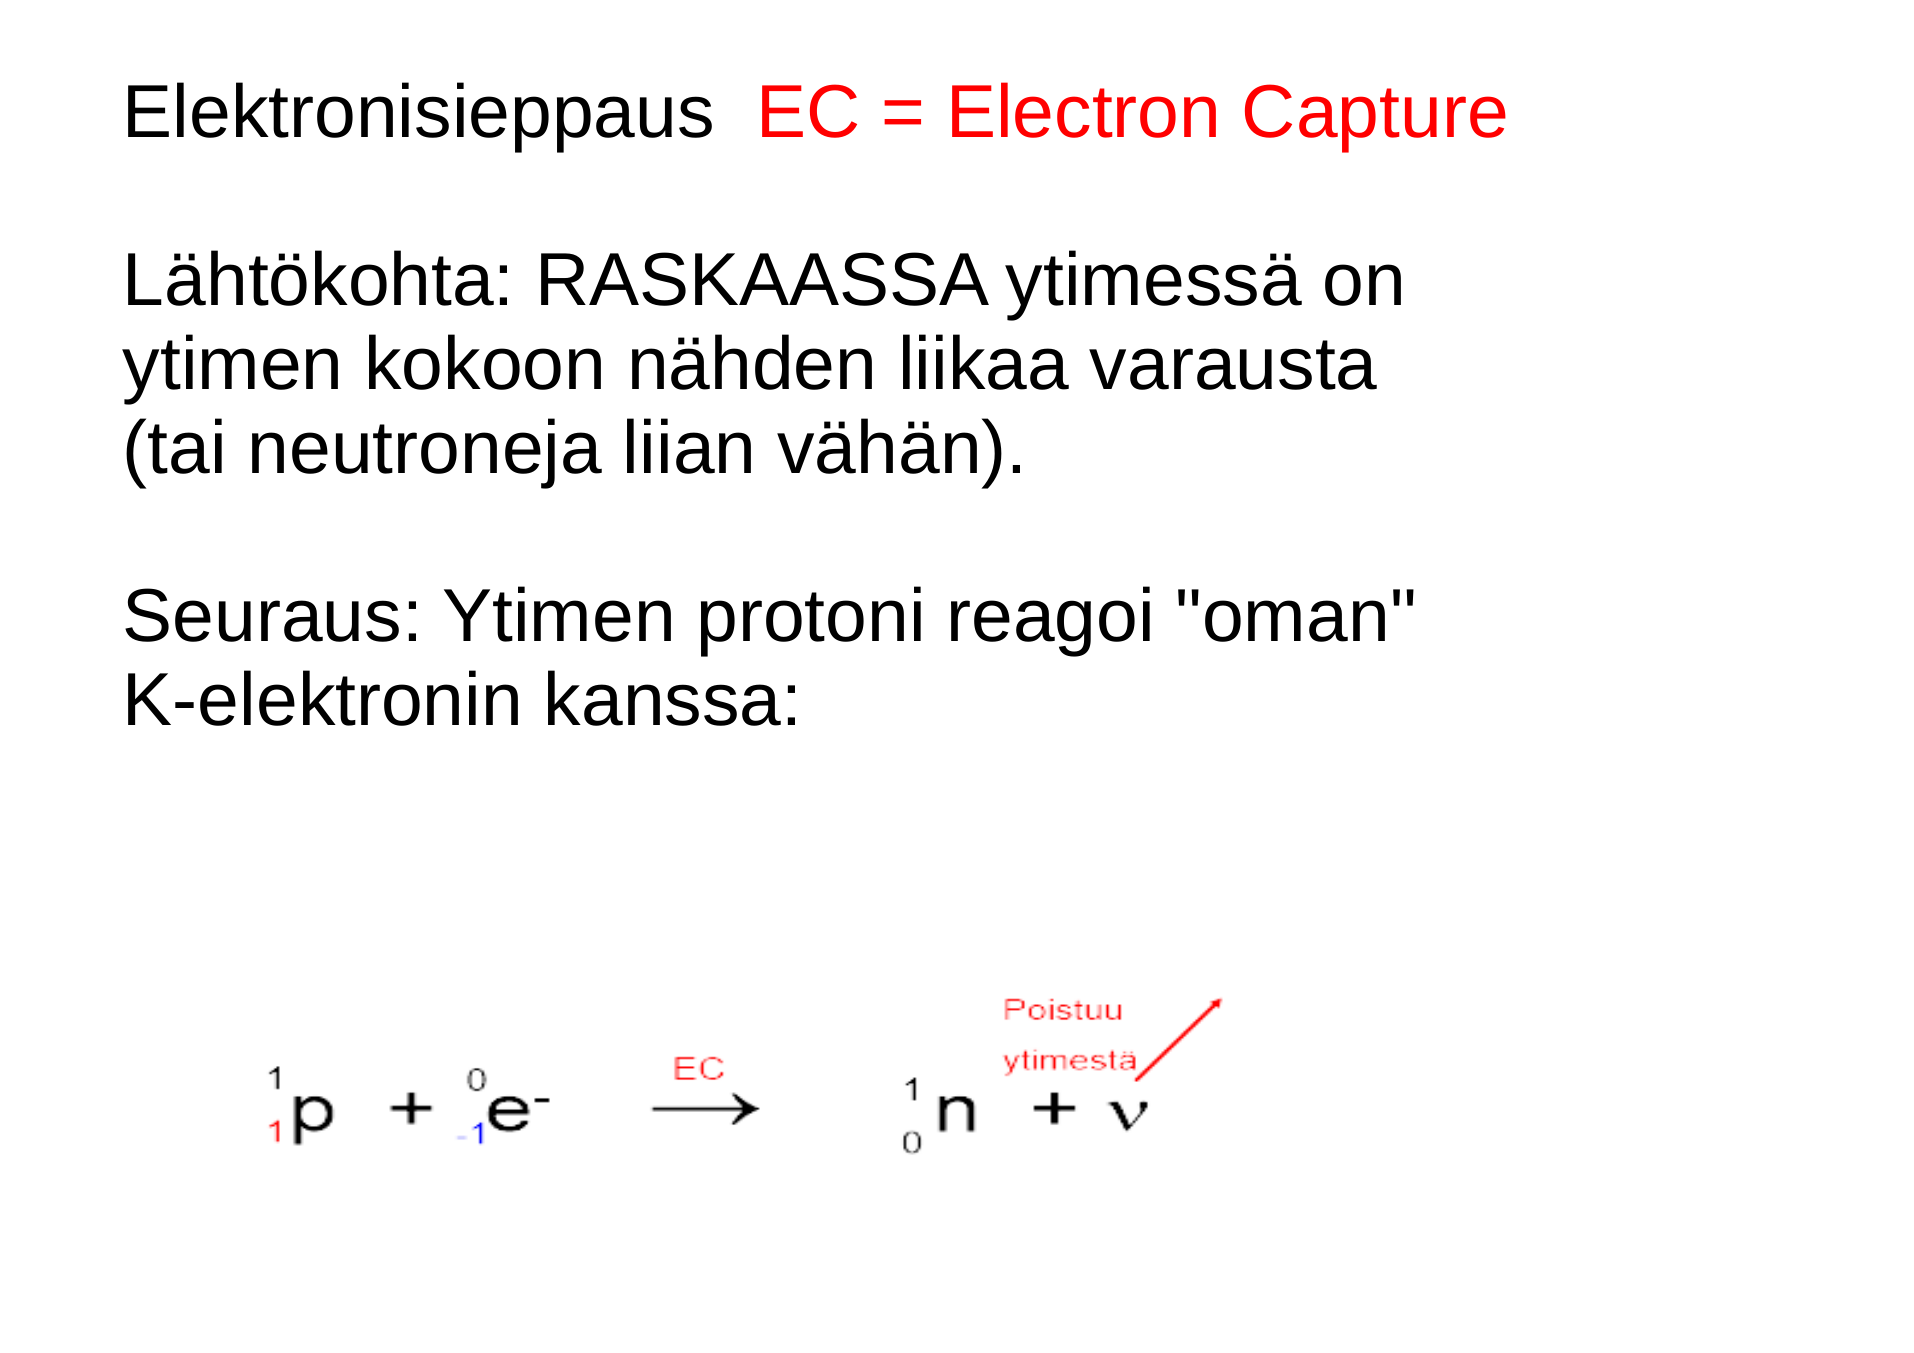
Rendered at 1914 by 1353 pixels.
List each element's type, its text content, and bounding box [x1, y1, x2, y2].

picture [193, 940, 1312, 1183]
text_box Elektronisieppaus EC = Electron Capture Lähtökohta: RASKAASSA ytimessä on ytimen kokoon nähden liikaa varausta (tai neutroneja liian vähän). Seuraus: Ytimen protoni reagoi "oman" K-elektronin kanssa: [108, 62, 1832, 812]
